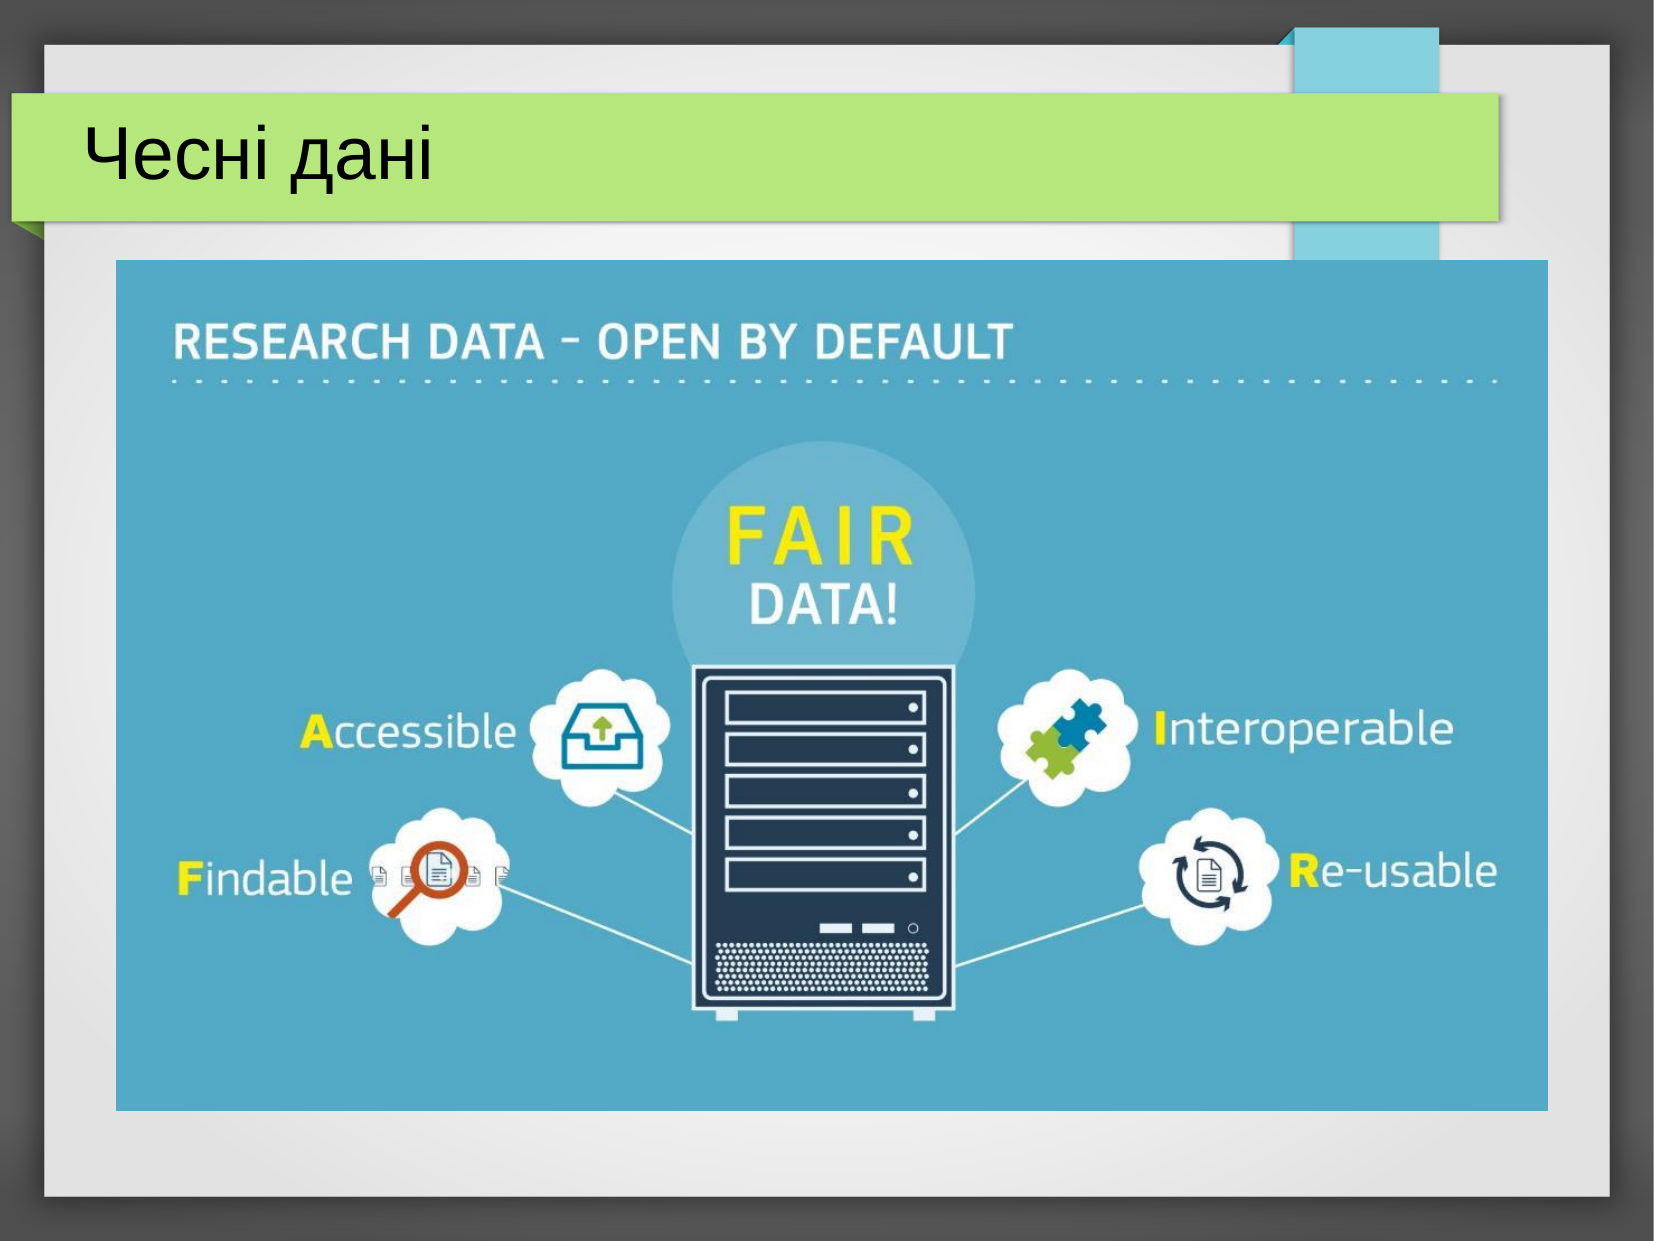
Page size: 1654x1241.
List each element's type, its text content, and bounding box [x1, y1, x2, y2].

picture [0, 0, 1654, 1241]
title Чесні дані [82, 94, 1264, 213]
